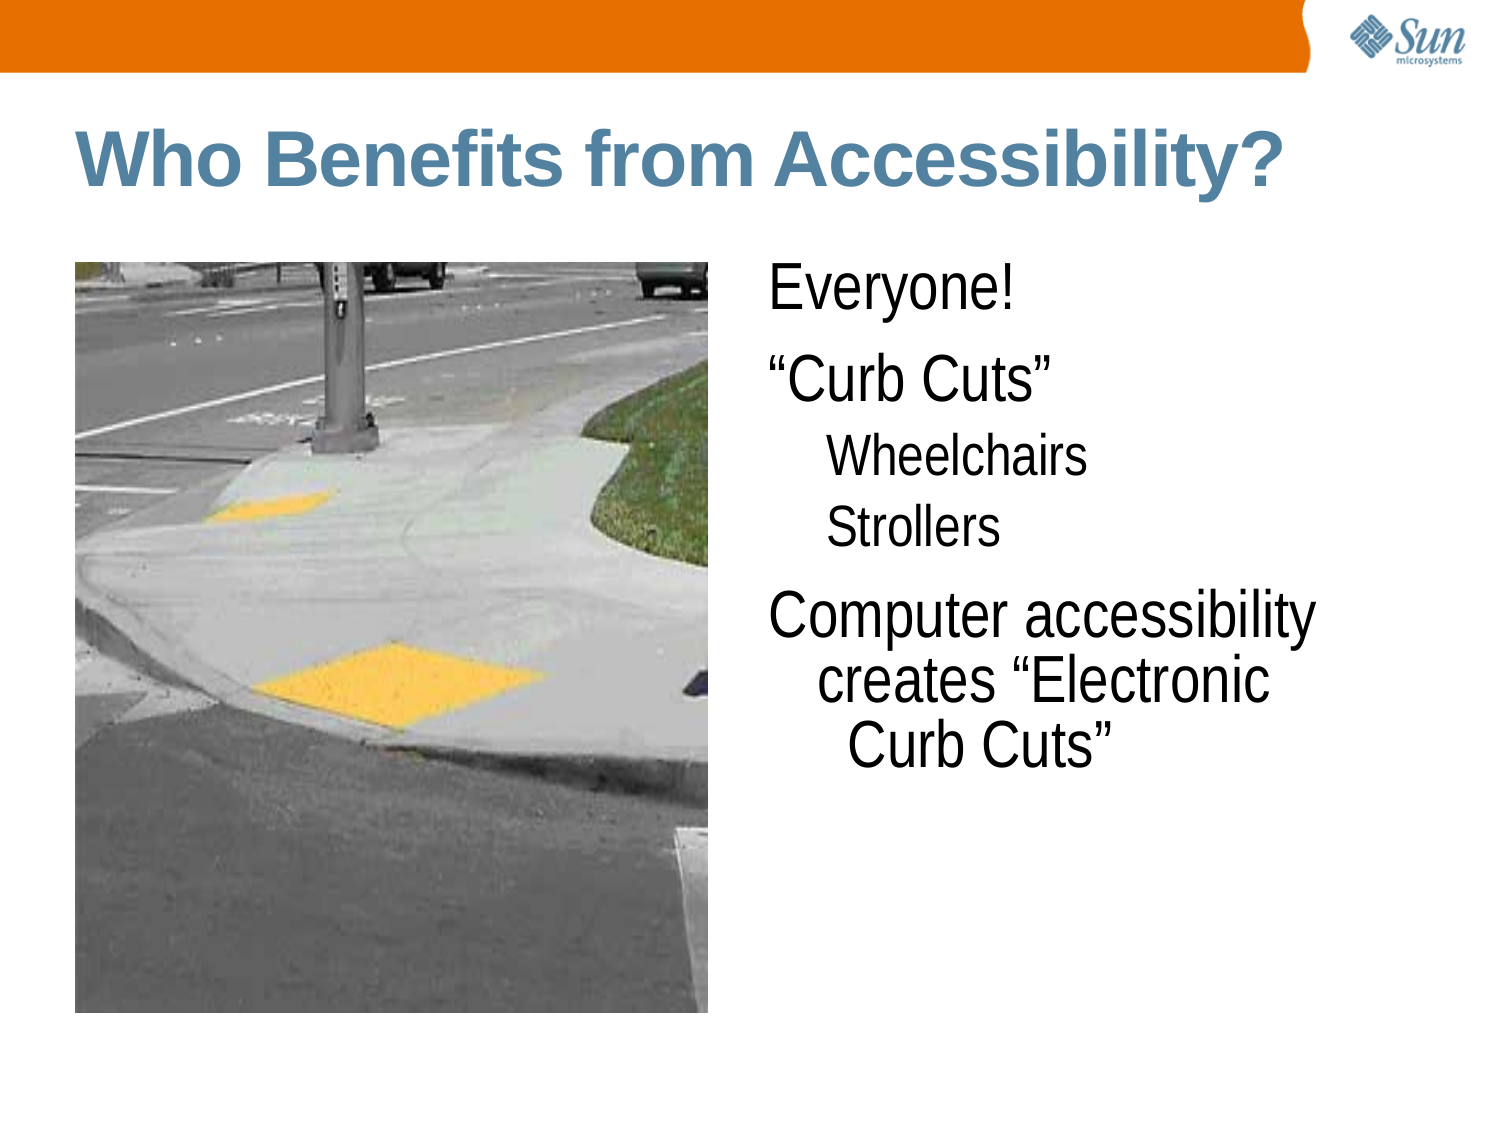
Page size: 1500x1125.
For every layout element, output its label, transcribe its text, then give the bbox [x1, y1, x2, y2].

picture [75, 262, 708, 1013]
picture [0, 0, 1500, 75]
title Who Benefits from Accessibility? [75, 122, 1438, 228]
list Everyone! “Curb Cuts” Wheelchairs Strollers Computer accessibility creates “Electronic Curb Cuts” [749, 257, 1402, 1017]
